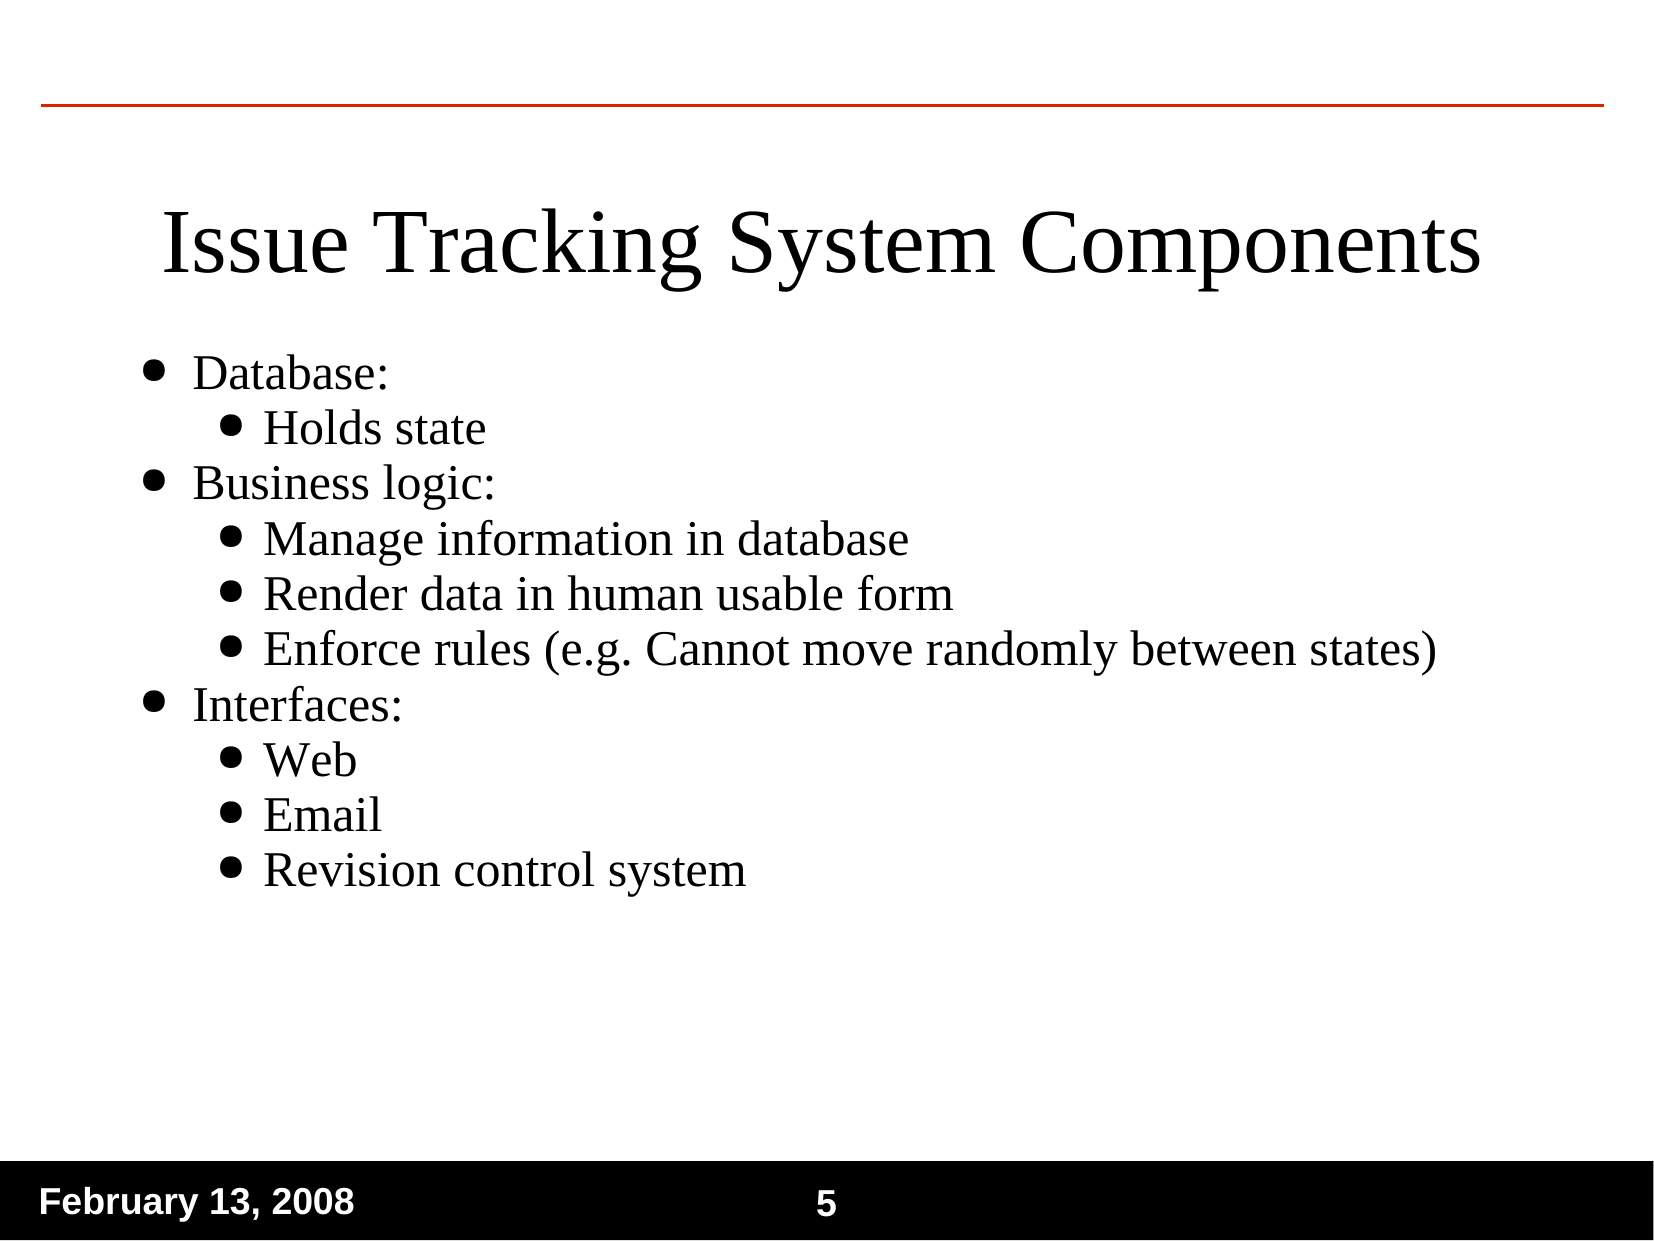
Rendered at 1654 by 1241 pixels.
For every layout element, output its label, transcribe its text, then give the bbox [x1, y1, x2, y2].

title Issue Tracking System Components [117, 137, 1530, 346]
list Database: Holds state Business logic: Manage information in database Render data in human usable form Enforce rules (e.g. Cannot move randomly between states) Interfaces: Web Email Revision control system [121, 344, 1534, 1127]
